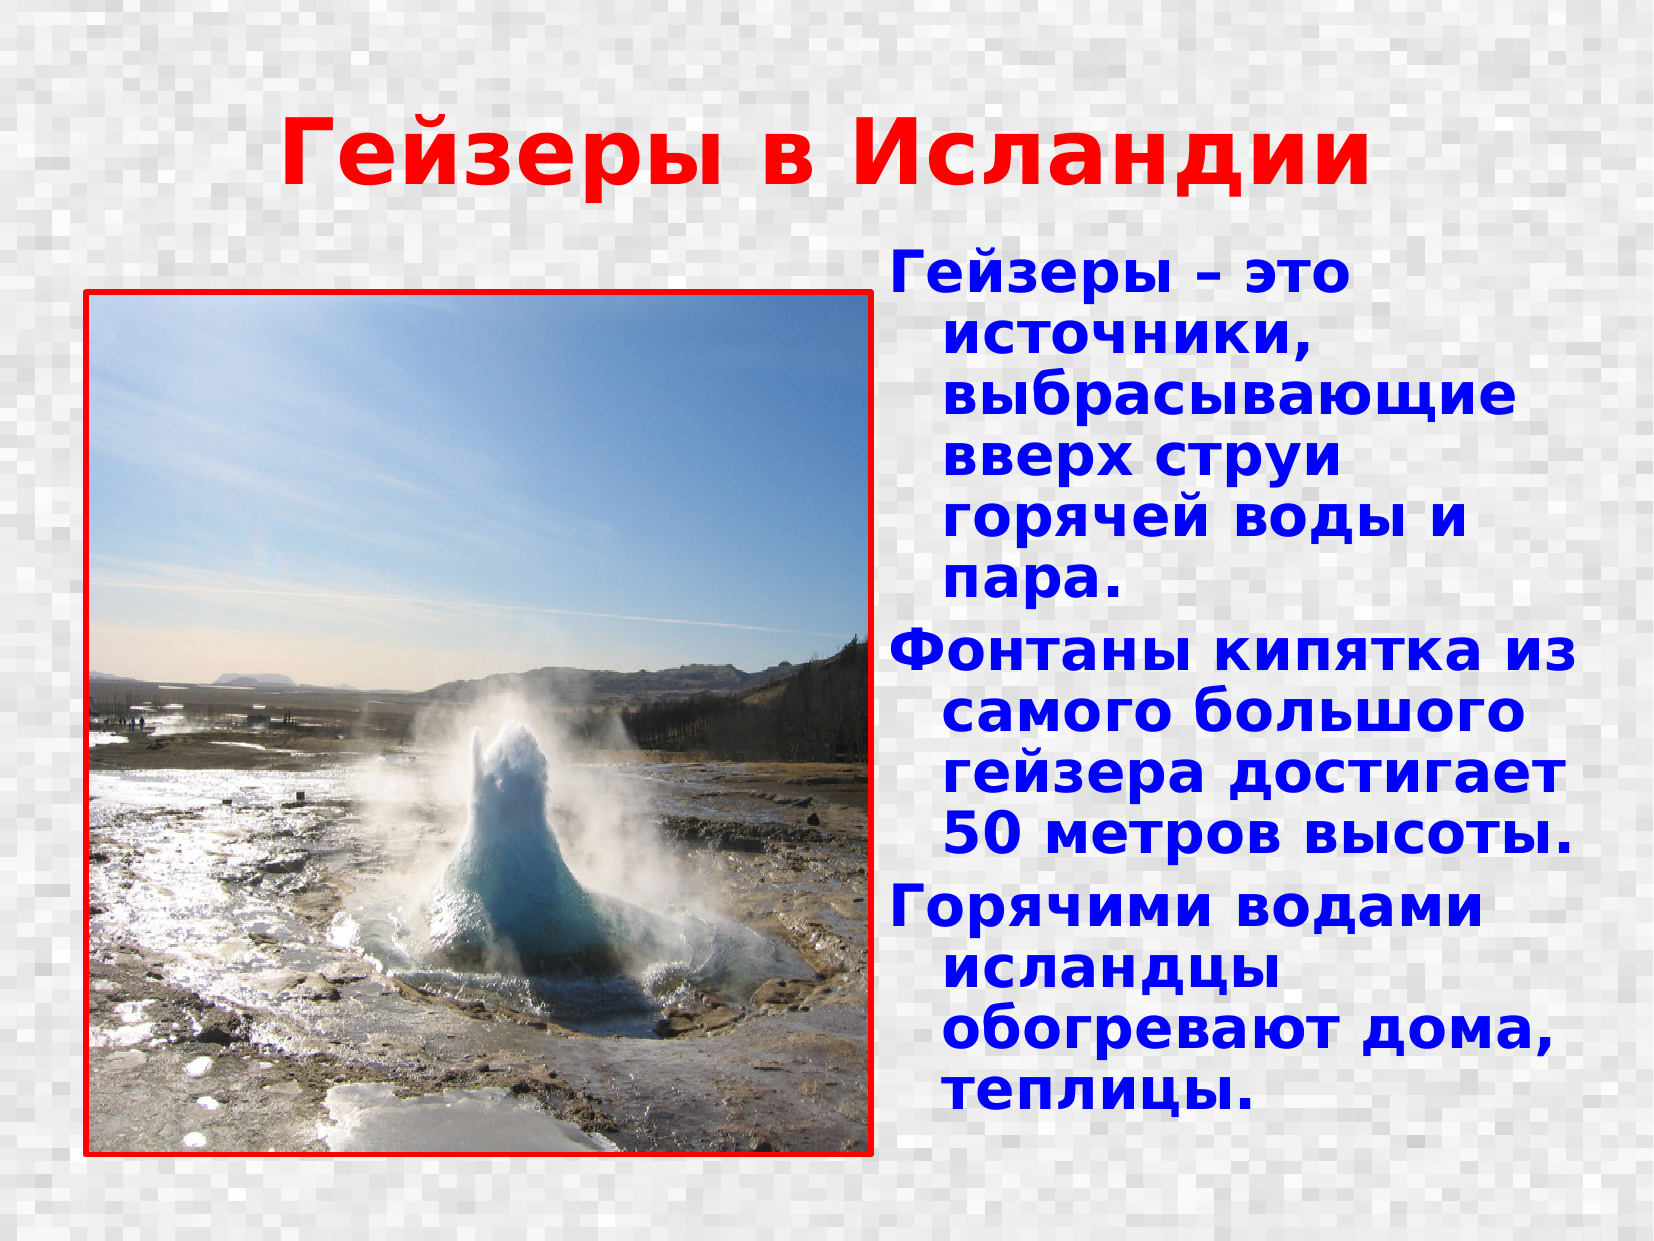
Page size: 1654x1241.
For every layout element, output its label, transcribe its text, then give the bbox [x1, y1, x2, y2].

title Гейзеры в Исландии [82, 56, 1571, 250]
picture [0, 0, 1654, 1241]
text_box Гейзеры – это источники, выбрасывающие вверх струи горячей воды и пара. Фонтаны кипятка из самого большого гейзера достигает 50 метров высоты. Горячими водами исландцы обогревают дома, теплицы. [856, 236, 1625, 1227]
